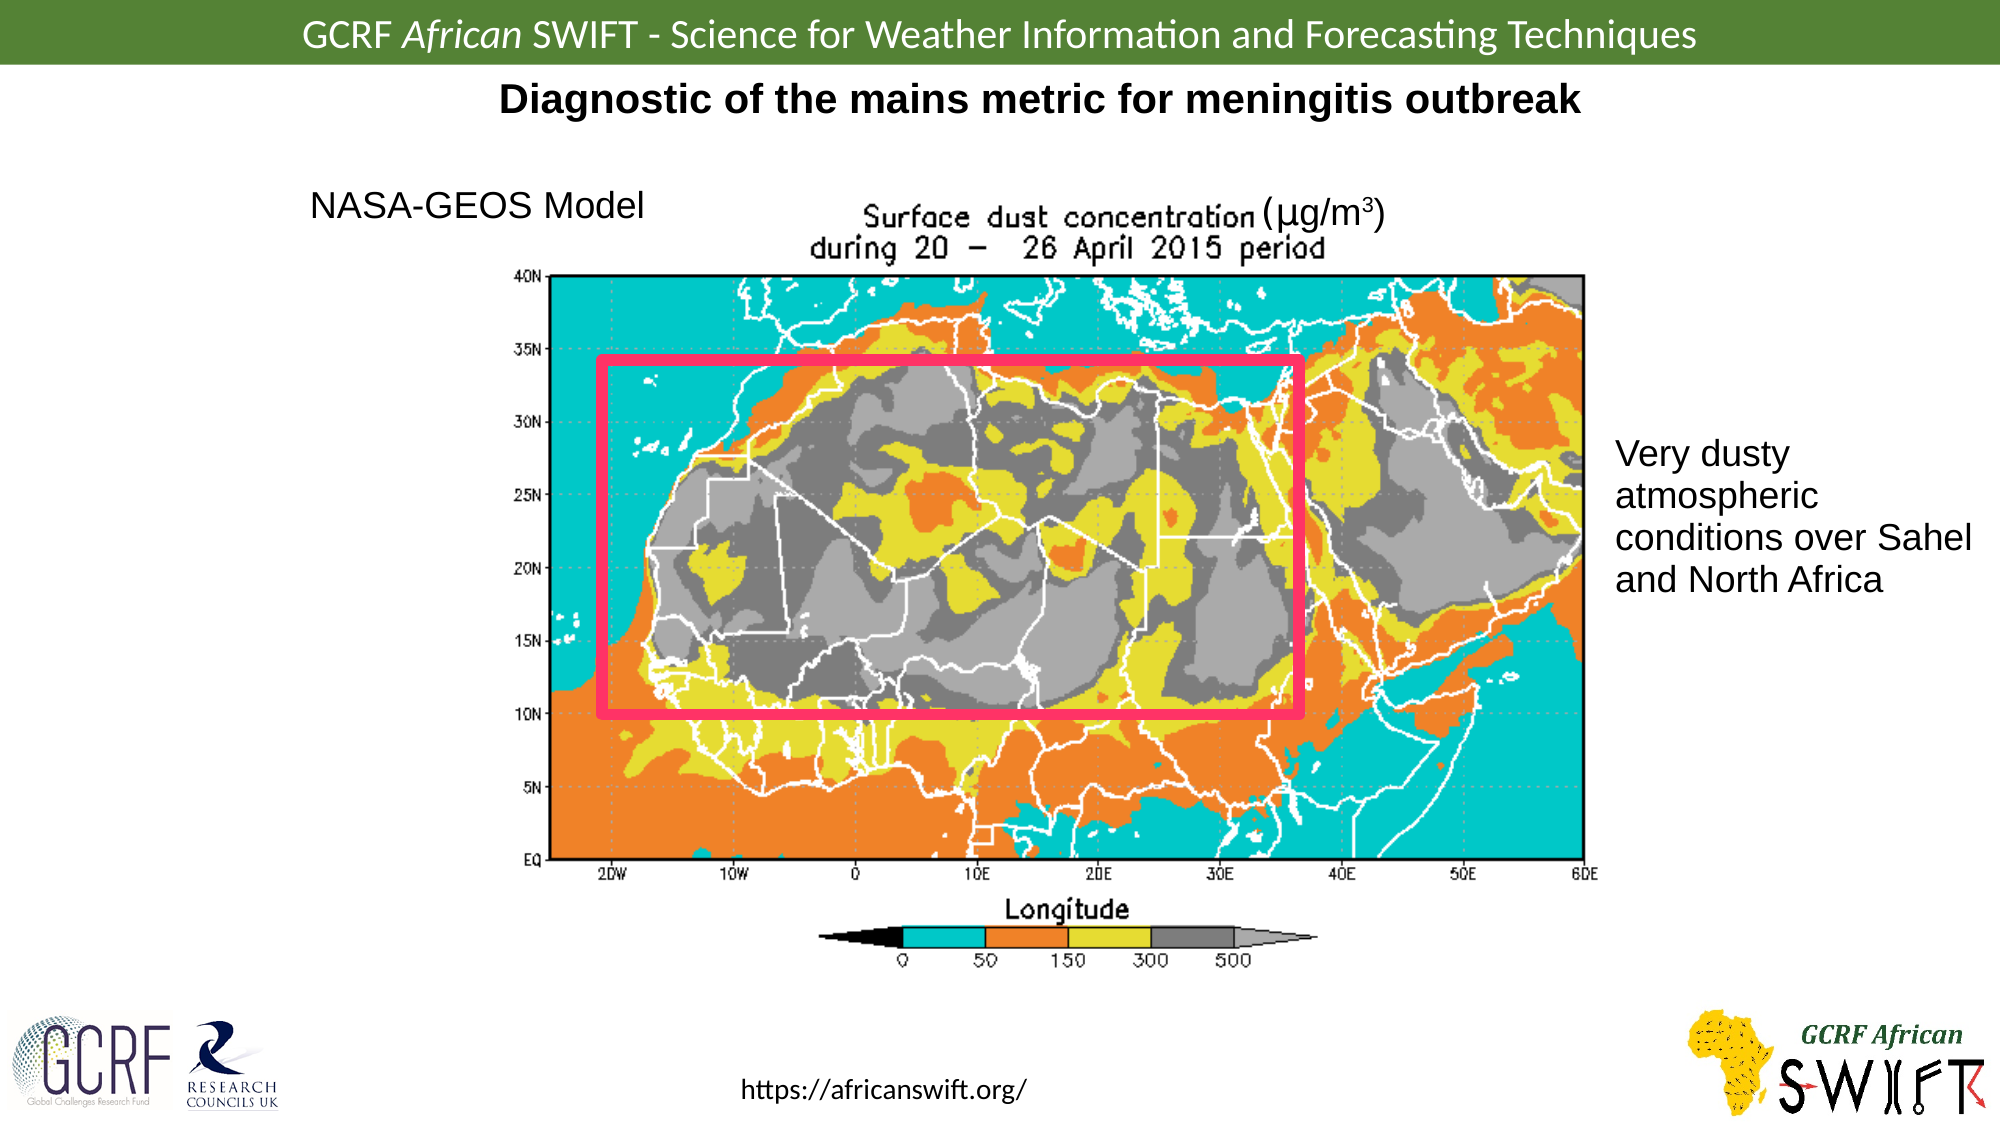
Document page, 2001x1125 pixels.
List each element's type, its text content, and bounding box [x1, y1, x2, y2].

text_box [1074, 248, 1105, 319]
text_box NASA-GEOS Model [295, 177, 709, 234]
picture [1674, 1000, 2000, 1125]
picture [448, 188, 1637, 1010]
picture [7, 1010, 292, 1125]
text_box (µg/m3) [1246, 183, 1542, 242]
text_box https://africanswift.org/ [725, 1062, 1099, 1125]
text_box Very dusty atmospheric conditions over Sahel and North Africa [1600, 425, 2000, 608]
text_box GCRF African SWIFT - Science for Weather Information and Forecasting Techniques [0, 0, 2000, 65]
text_box Diagnostic of the mains metric for meningitis outbreak [484, 68, 1619, 130]
